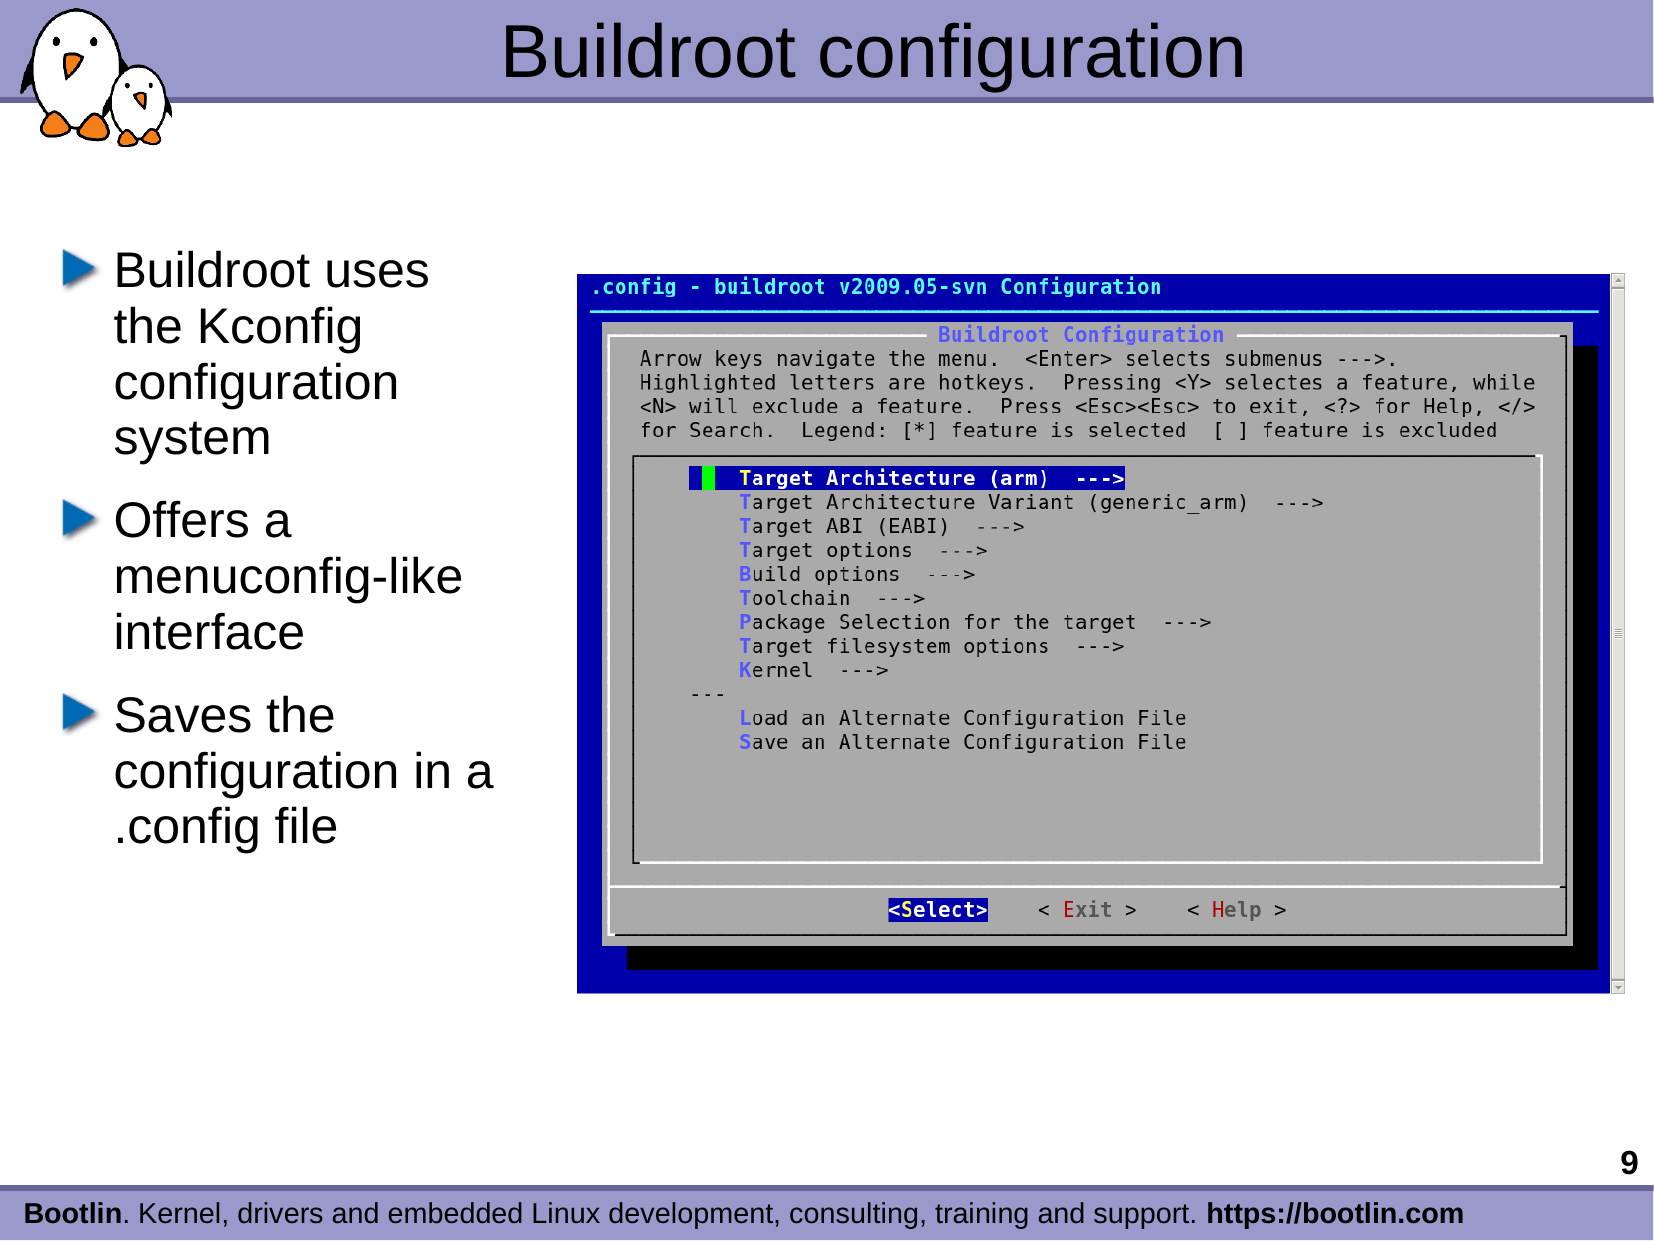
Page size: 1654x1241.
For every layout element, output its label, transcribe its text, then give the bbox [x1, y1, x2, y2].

list Buildroot uses the Kconfig configuration system Offers a menuconfig-like interface Saves the configuration in a .config file [42, 242, 503, 1093]
picture [576, 273, 1625, 994]
title Buildroot configuration [197, 5, 1551, 97]
picture [20, 8, 172, 147]
